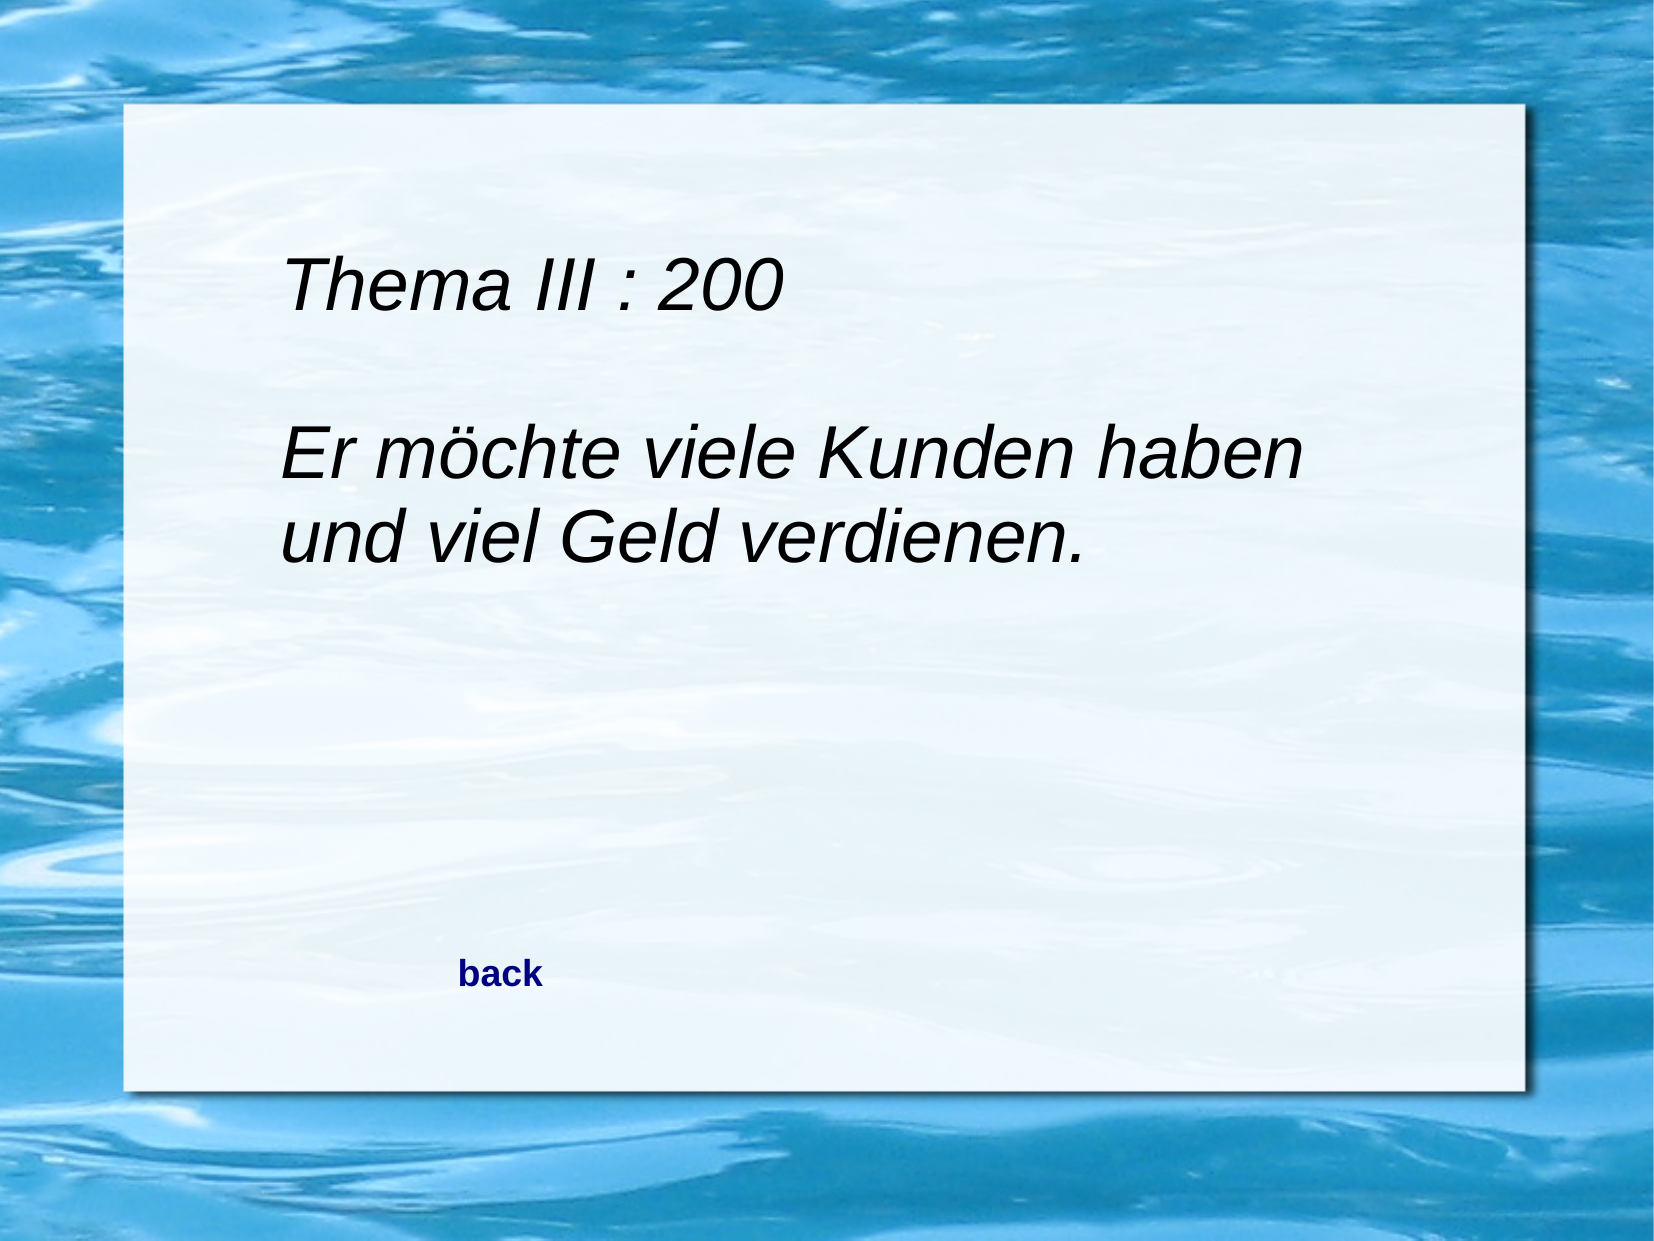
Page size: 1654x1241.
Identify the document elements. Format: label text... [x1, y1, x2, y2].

text_box Thema III : 200 Er möchte viele Kunden haben und viel Geld verdienen. [265, 235, 1418, 586]
text_box back [442, 944, 621, 1003]
picture [0, 0, 1654, 1241]
